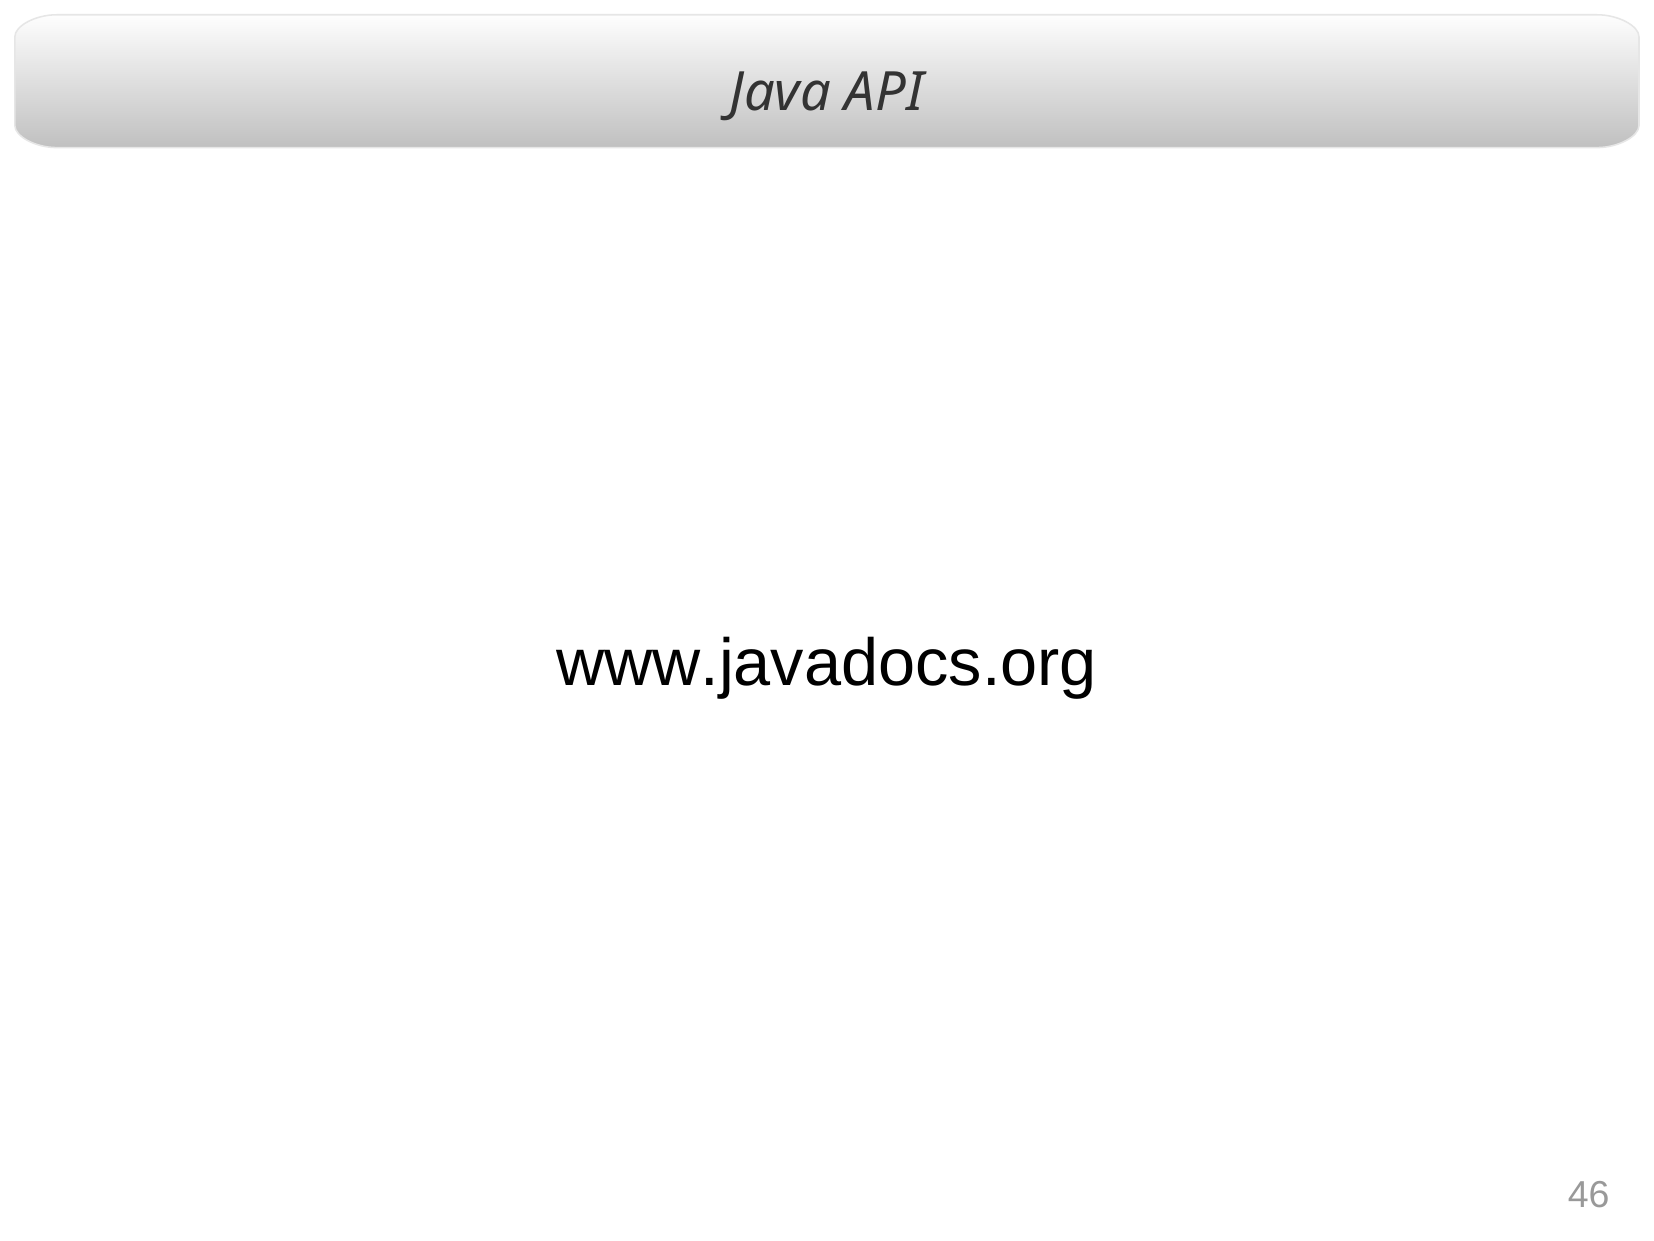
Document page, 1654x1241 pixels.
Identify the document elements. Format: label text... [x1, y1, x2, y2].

subtitle www.javadocs.org [29, 184, 1624, 1145]
title Java API [29, 36, 1624, 141]
